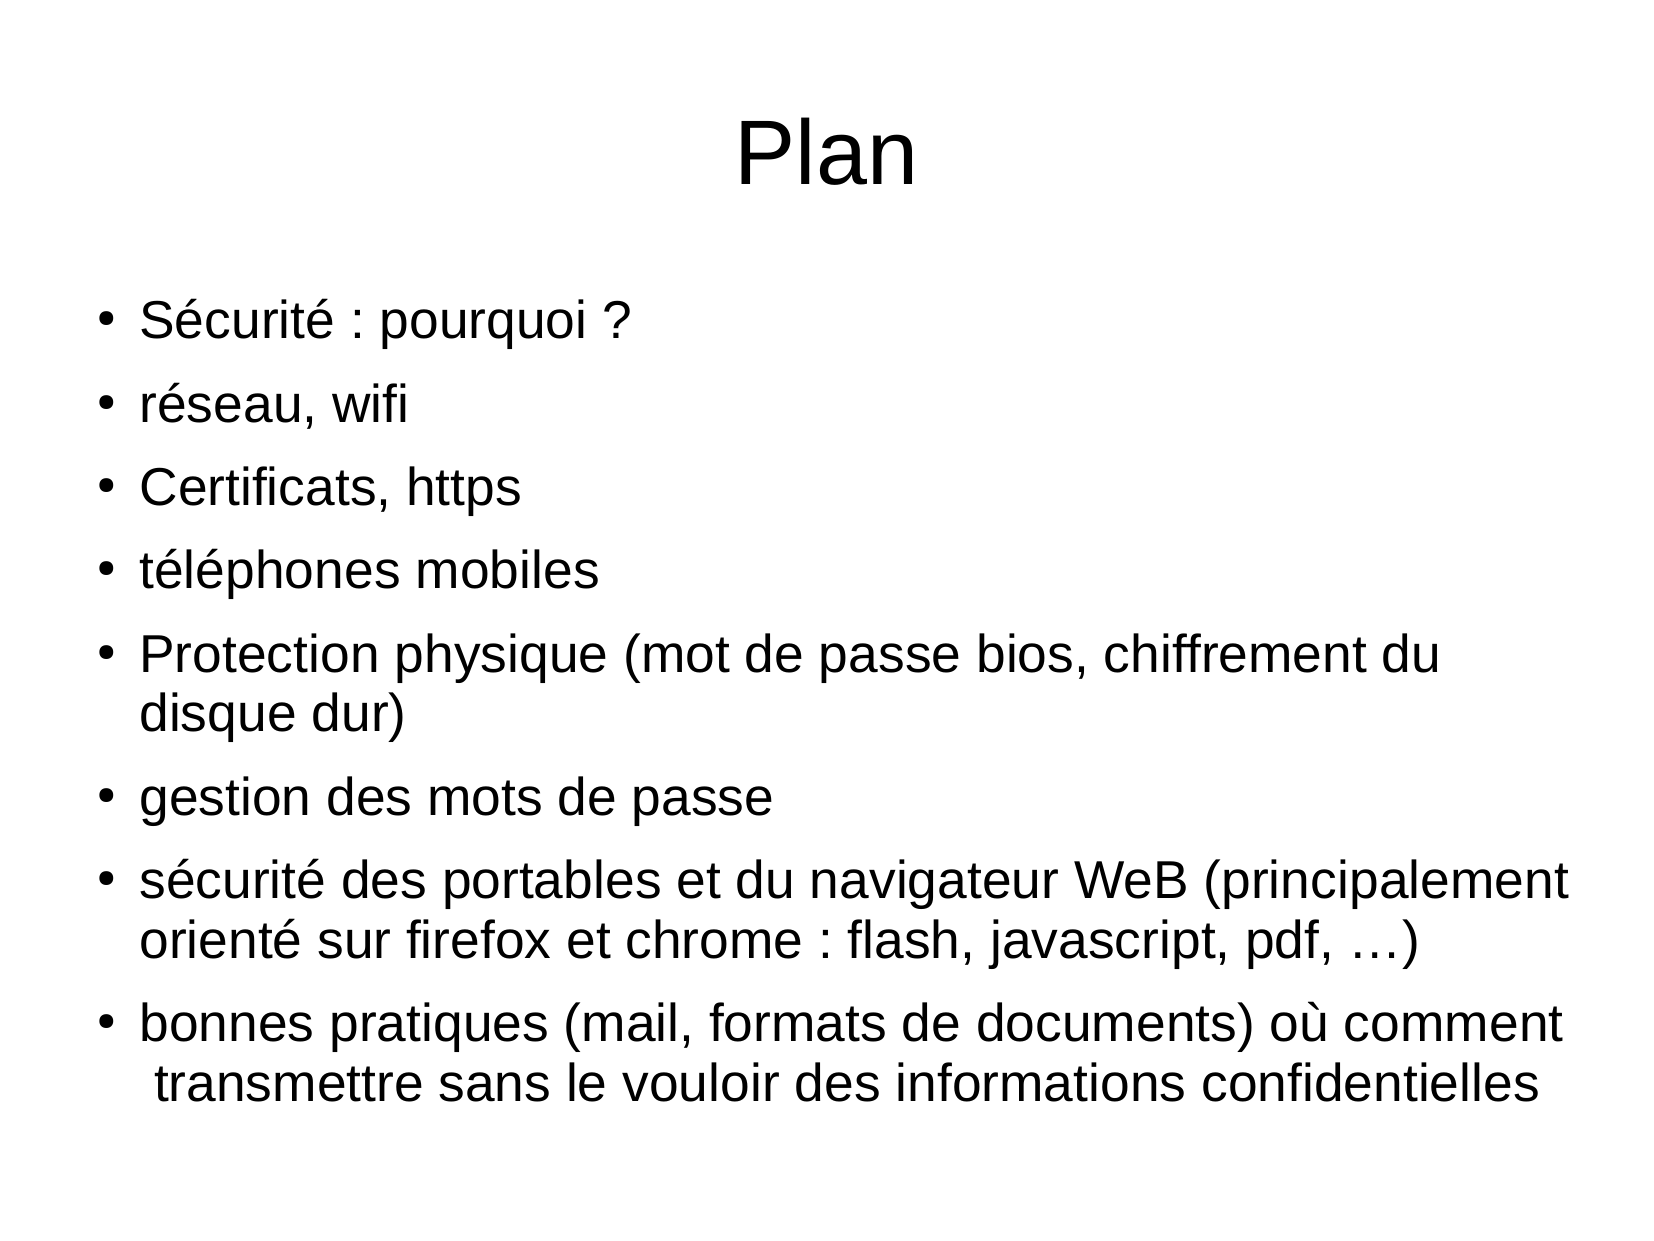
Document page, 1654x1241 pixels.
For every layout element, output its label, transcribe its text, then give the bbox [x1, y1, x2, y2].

list Sécurité : pourquoi ? réseau, wifi Certificats, https téléphones mobiles Protection physique (mot de passe bios, chiffrement du disque dur) gestion des mots de passe sécurité des portables et du navigateur WeB (principalement orienté sur firefox et chrome : flash, javascript, pdf, …) bonnes pratiques (mail, formats de documents) où comment transmettre sans le vouloir des informations confidentielles [82, 290, 1571, 1211]
title Plan [82, 49, 1571, 257]
